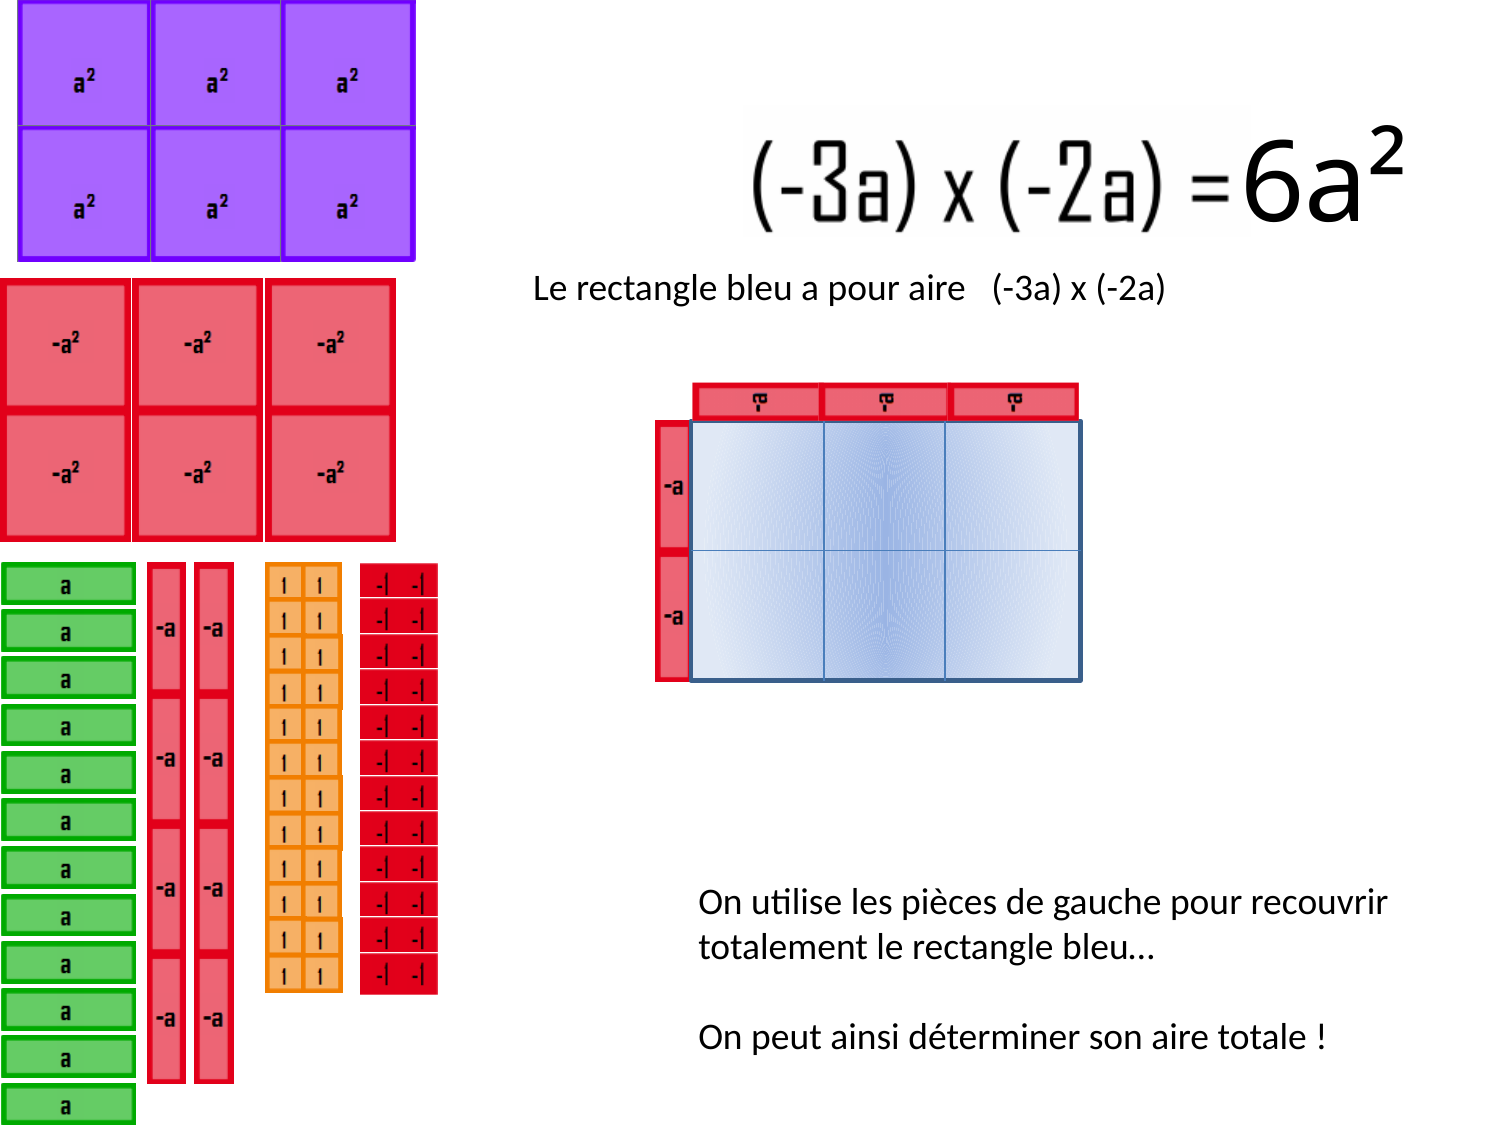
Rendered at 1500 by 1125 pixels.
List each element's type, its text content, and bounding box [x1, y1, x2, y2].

text_box 6a² [1225, 101, 1423, 252]
picture [0, 751, 136, 794]
picture [147, 562, 186, 1084]
picture [0, 988, 136, 1031]
picture [132, 278, 263, 542]
text_box [946, 420, 1081, 550]
picture [0, 656, 136, 699]
picture [655, 420, 694, 682]
text_box [946, 551, 1081, 681]
picture [738, 101, 1225, 237]
picture [0, 1083, 136, 1125]
picture [360, 562, 438, 996]
text_box Le rectangle bleu a pour aire (-3a) x (-2a) [518, 255, 1183, 316]
picture [194, 562, 234, 1084]
picture [265, 562, 343, 993]
picture [265, 278, 396, 542]
text_box [825, 421, 944, 550]
picture [0, 846, 136, 889]
text_box [690, 551, 823, 681]
picture [0, 894, 136, 936]
picture [0, 798, 136, 841]
picture [0, 609, 136, 652]
picture [0, 1035, 136, 1078]
text_box On utilise les pièces de gauche pour recouvrir totalement le rectangle bleu… On peut ainsi déterminer son aire totale ! [683, 869, 1413, 1065]
picture [17, 0, 416, 262]
picture [0, 278, 131, 542]
picture [0, 562, 136, 605]
text_box [690, 420, 823, 550]
picture [0, 941, 136, 984]
picture [692, 382, 1079, 421]
text_box [825, 551, 944, 681]
picture [0, 704, 136, 747]
